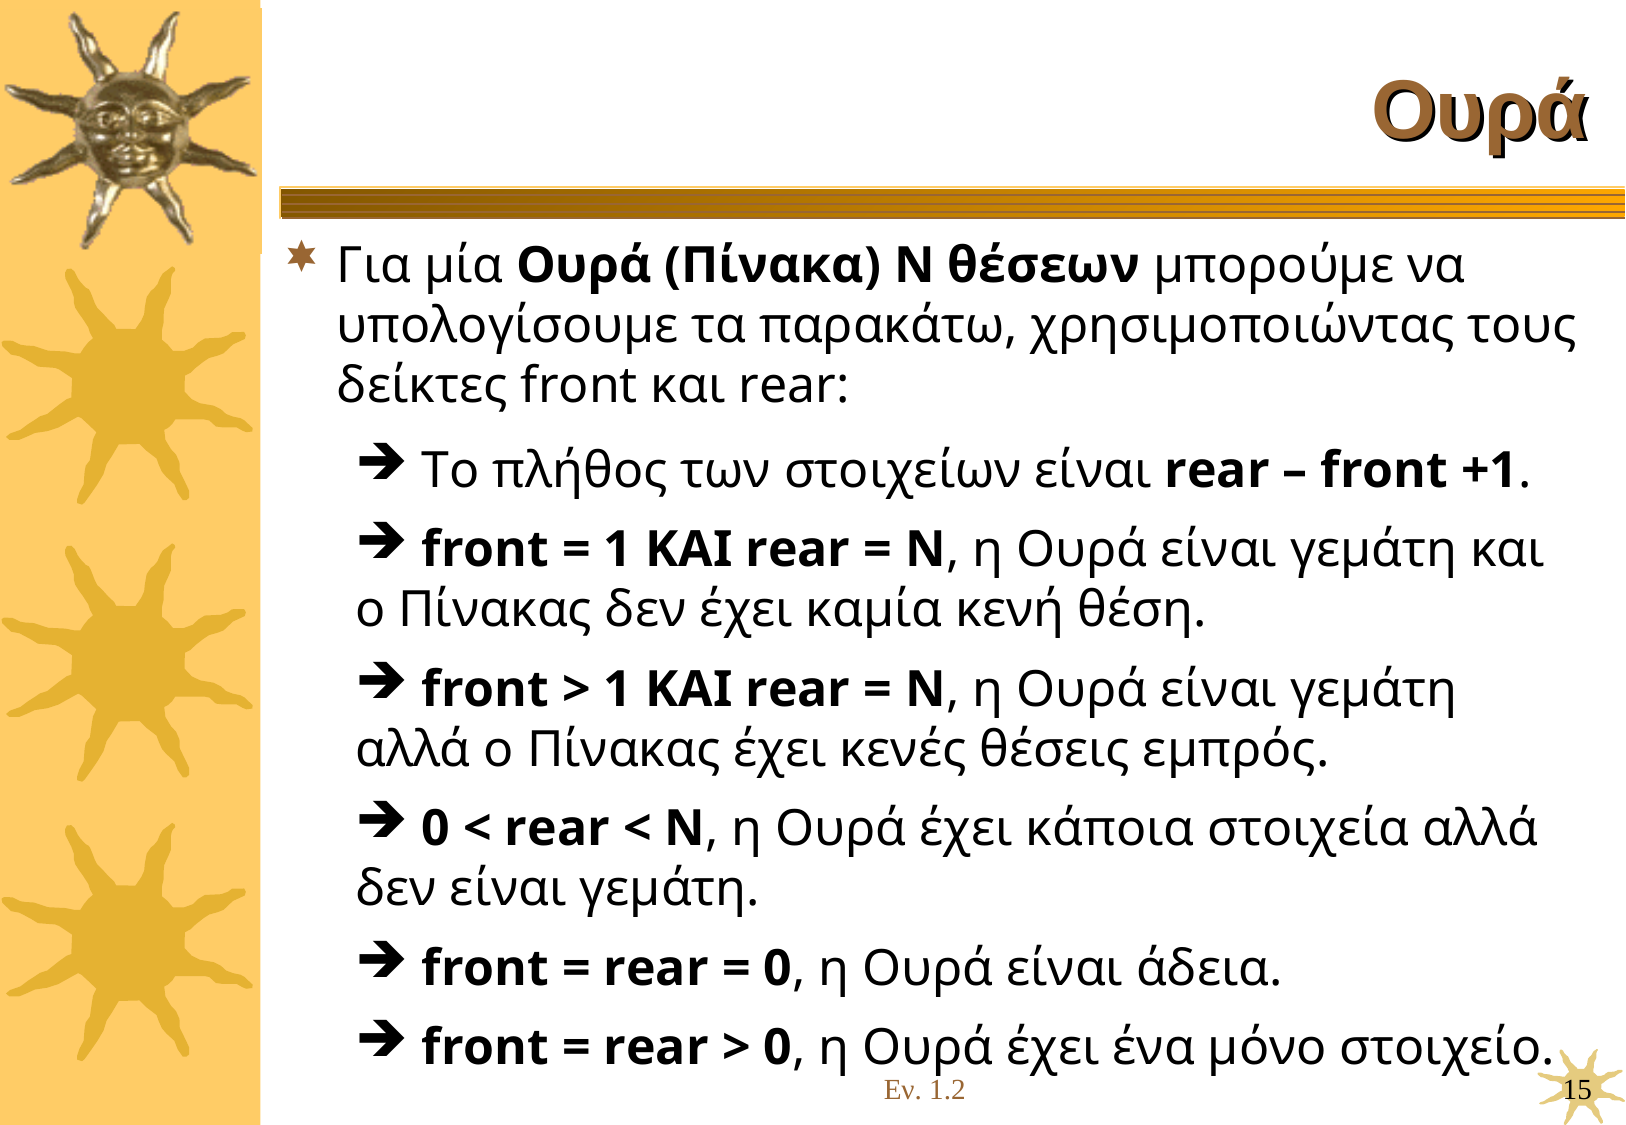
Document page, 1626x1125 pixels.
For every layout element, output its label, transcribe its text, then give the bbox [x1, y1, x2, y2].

text_box Για μία Ουρά (Πίνακα) Ν θέσεων μπορούμε να υπολογίσουμε τα παρακάτω, χρησιμοποιώντας τους δείκτες front και rear: Το πλήθος των στοιχείων είναι rear – front +1. front = 1 KAI rear = N, η Ουρά είναι γεμάτη και ο Πίνακας δεν έχει καμία κενή θέση. front > 1 KAI rear = N, η Ουρά είναι γεμάτη αλλά ο Πίνακας έχει κενές θέσεις εμπρός. 0 < rear < N, η Ουρά έχει κάποια στοιχεία αλλά δεν είναι γεμάτη. front = rear = 0, η Ουρά είναι άδεια. front = rear > 0, η Ουρά έχει ένα μόνο στοιχείο. [265, 224, 1595, 1117]
picture [1, 163, 262, 254]
text_box Ουρά [0, 0, 1625, 163]
